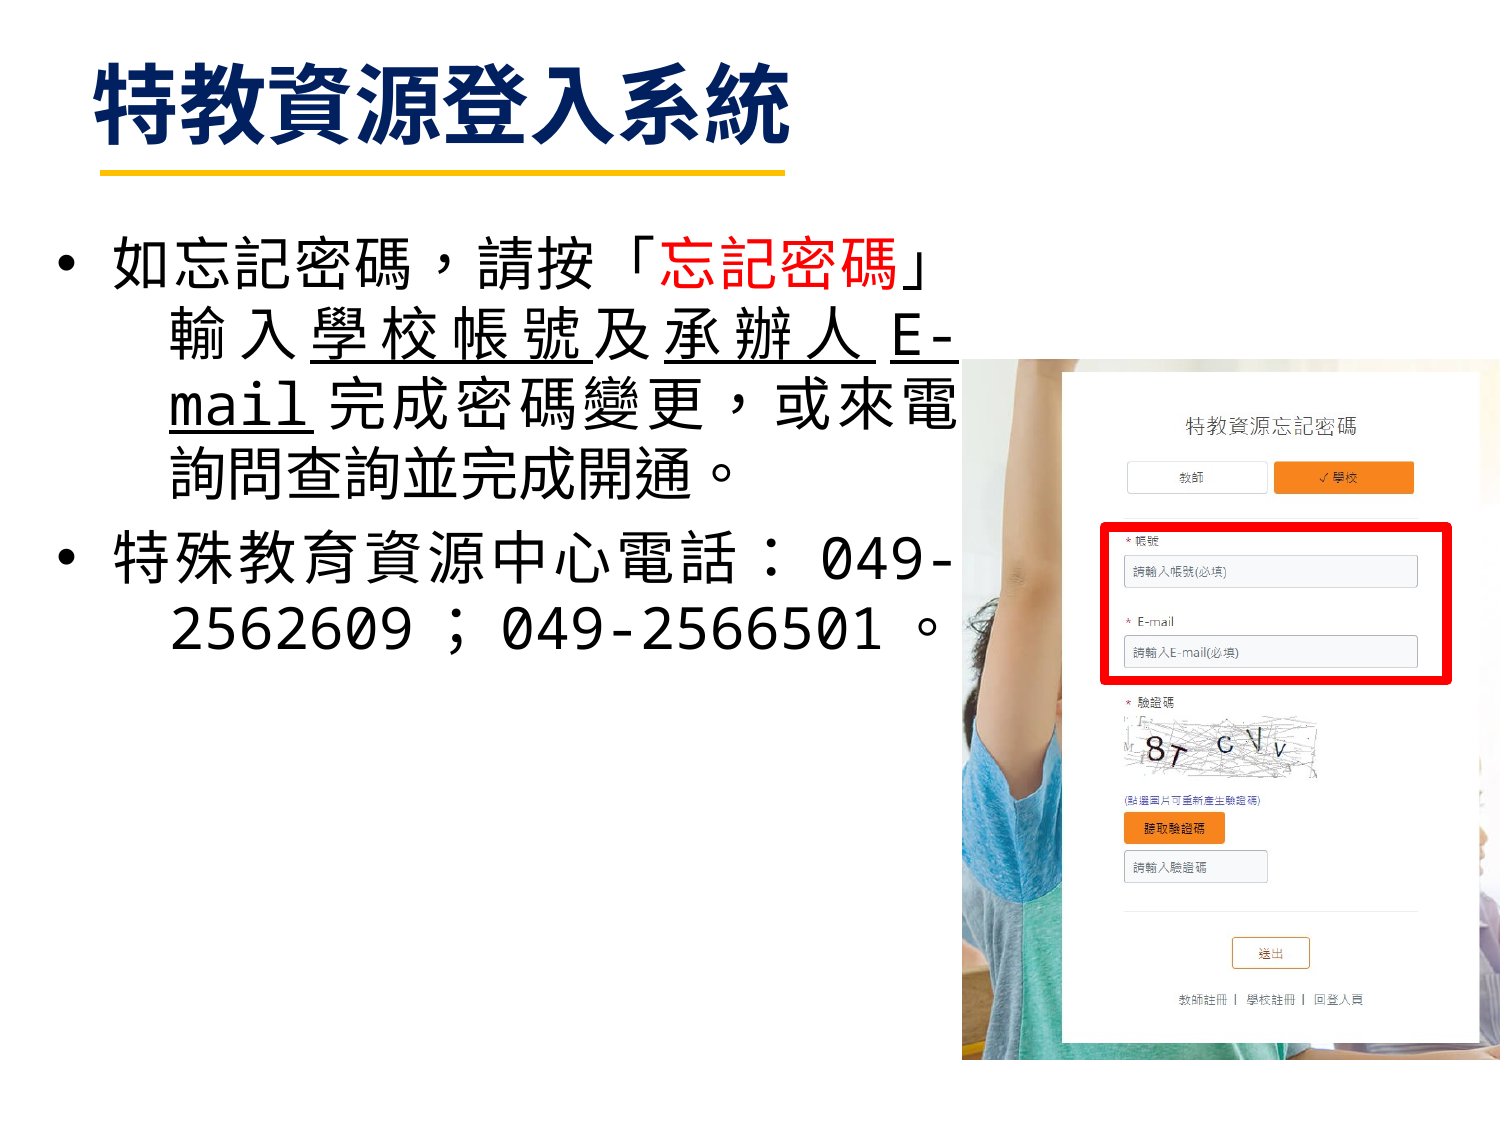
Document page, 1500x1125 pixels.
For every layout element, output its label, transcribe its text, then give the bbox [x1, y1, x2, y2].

text_box 特教資源登入系統 [76, 42, 814, 164]
list 如忘記密碼，請按「忘記密碼」輸入學校帳號及承辦人E-mail完成密碼變更，或來電詢問查詢並完成開通。 特殊教育資源中心電話：049-2562609；049-2566501。 [41, 219, 975, 1071]
picture [962, 359, 1500, 1060]
